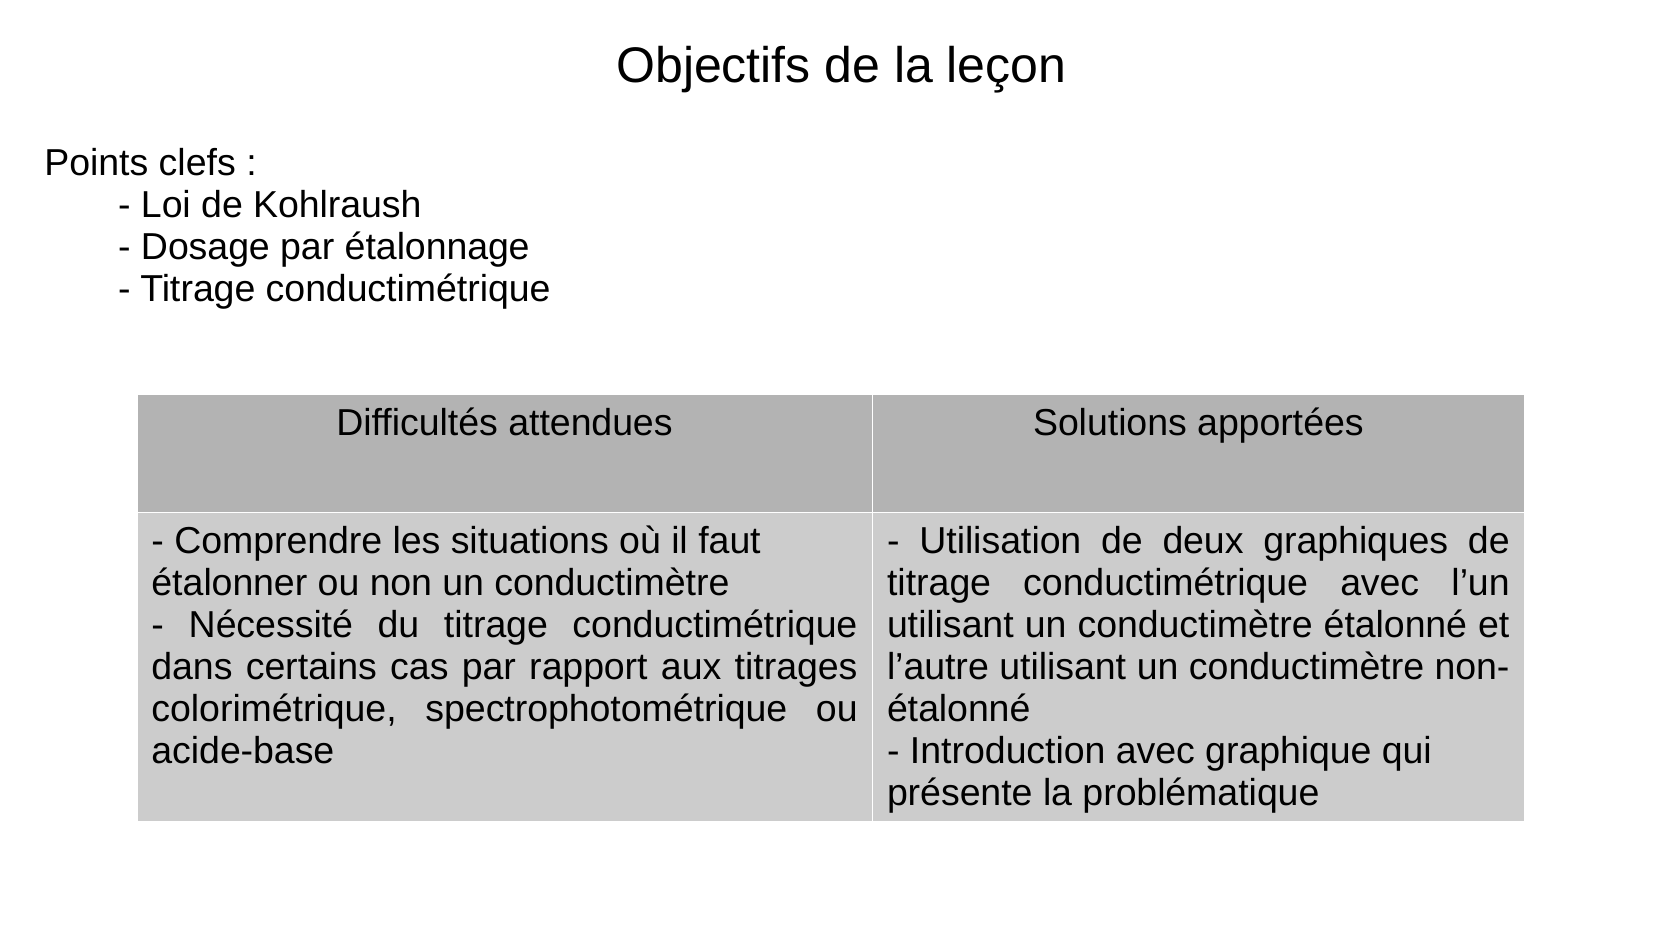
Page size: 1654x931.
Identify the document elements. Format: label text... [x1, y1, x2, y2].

table_cell - Comprendre les situations où il faut étalonner ou non un conductimètre - Nécessité du titrage conductimétrique dans certains cas par rapport aux titrages colorimétrique, spectrophotométrique ou acide-base [138, 513, 872, 821]
table_header Solutions apportées [873, 395, 1524, 512]
text_box Objectifs de la leçon [501, 29, 1182, 105]
text_box Points clefs : - Loi de Kohlraush - Dosage par étalonnage - Titrage conductimétrique [29, 134, 1034, 443]
table_cell - Utilisation de deux graphiques de titrage conductimétrique avec l’un utilisant un conductimètre étalonné et l’autre utilisant un conductimètre non-étalonné - Introduction avec graphique qui présente la problématique [873, 513, 1524, 821]
table_header Difficultés attendues [138, 395, 872, 512]
